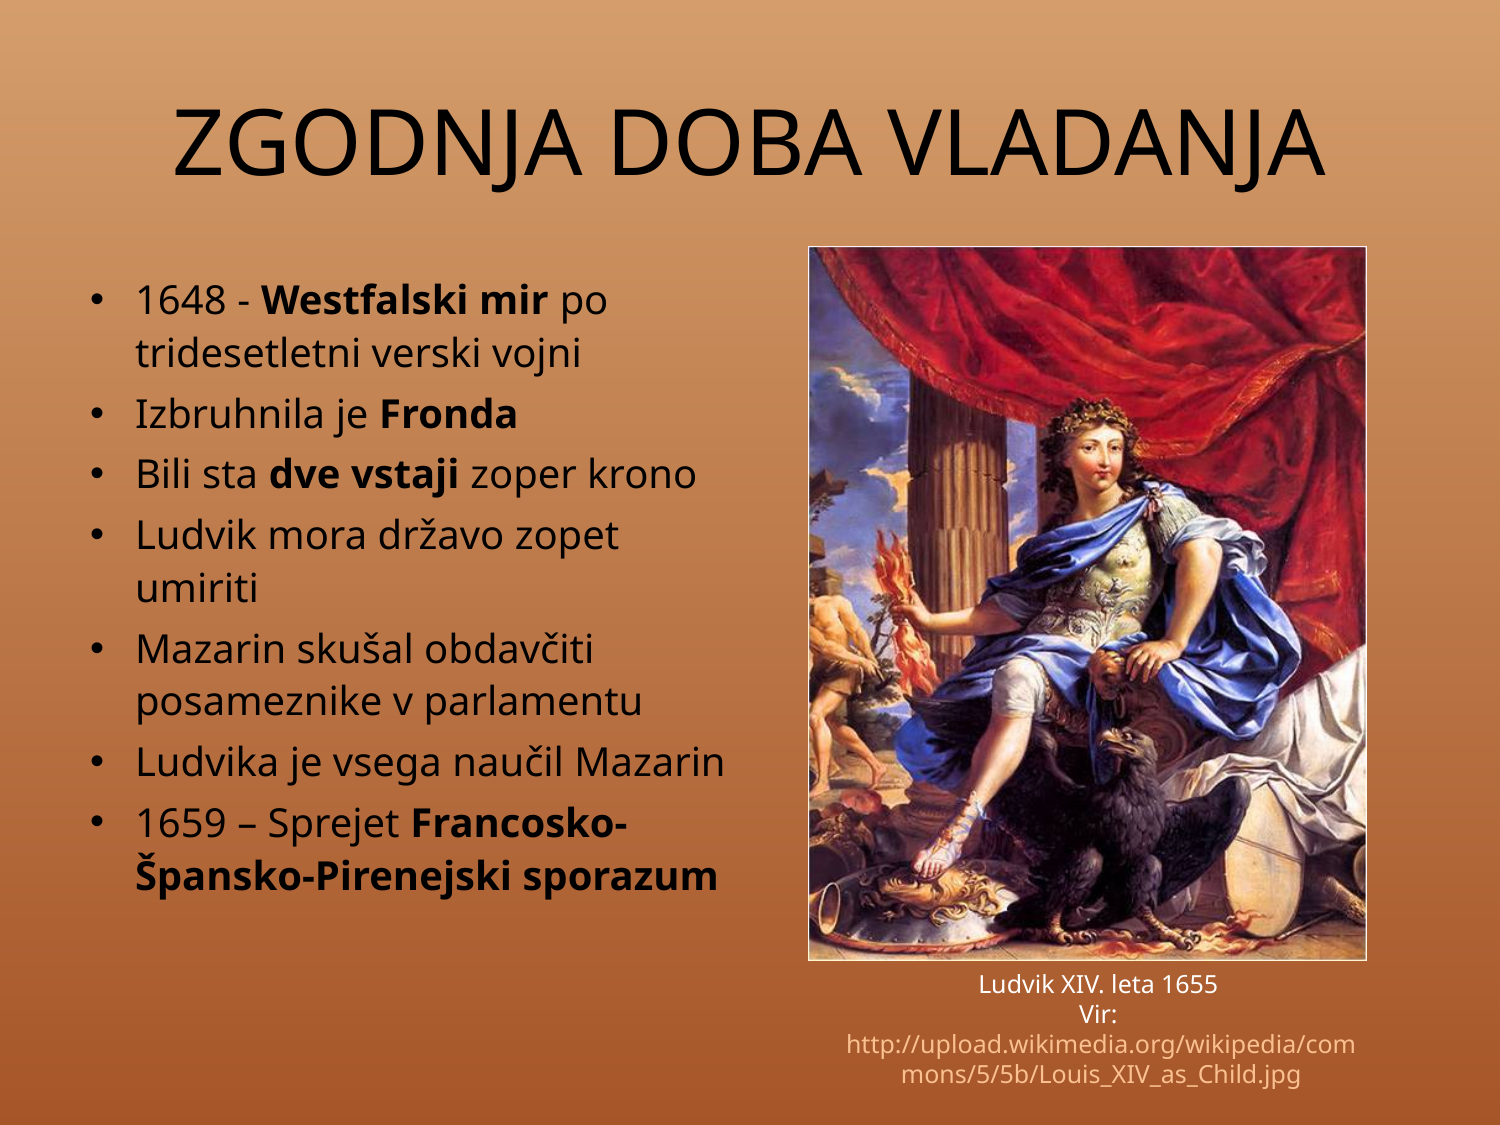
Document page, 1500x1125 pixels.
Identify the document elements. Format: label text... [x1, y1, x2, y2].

picture [808, 246, 1367, 961]
text_box Ludvik XIV. leta 1655 Vir: http://upload.wikimedia.org/wikipedia/commons/5/5b/Louis_XIV_as_Child.jpg [820, 960, 1383, 1096]
title ZGODNJA DOBA VLADANJA [75, 45, 1425, 233]
list 1648 - Westfalski mir po tridesetletni verski vojni Izbruhnila je Fronda Bili sta dve vstaji zoper krono Ludvik mora državo zopet umiriti Mazarin skušal obdavčiti posameznike v parlamentu Ludvika je vsega naučil Mazarin 1659 – Sprejet Francosko-Špansko-Pirenejski sporazum [75, 262, 750, 1005]
